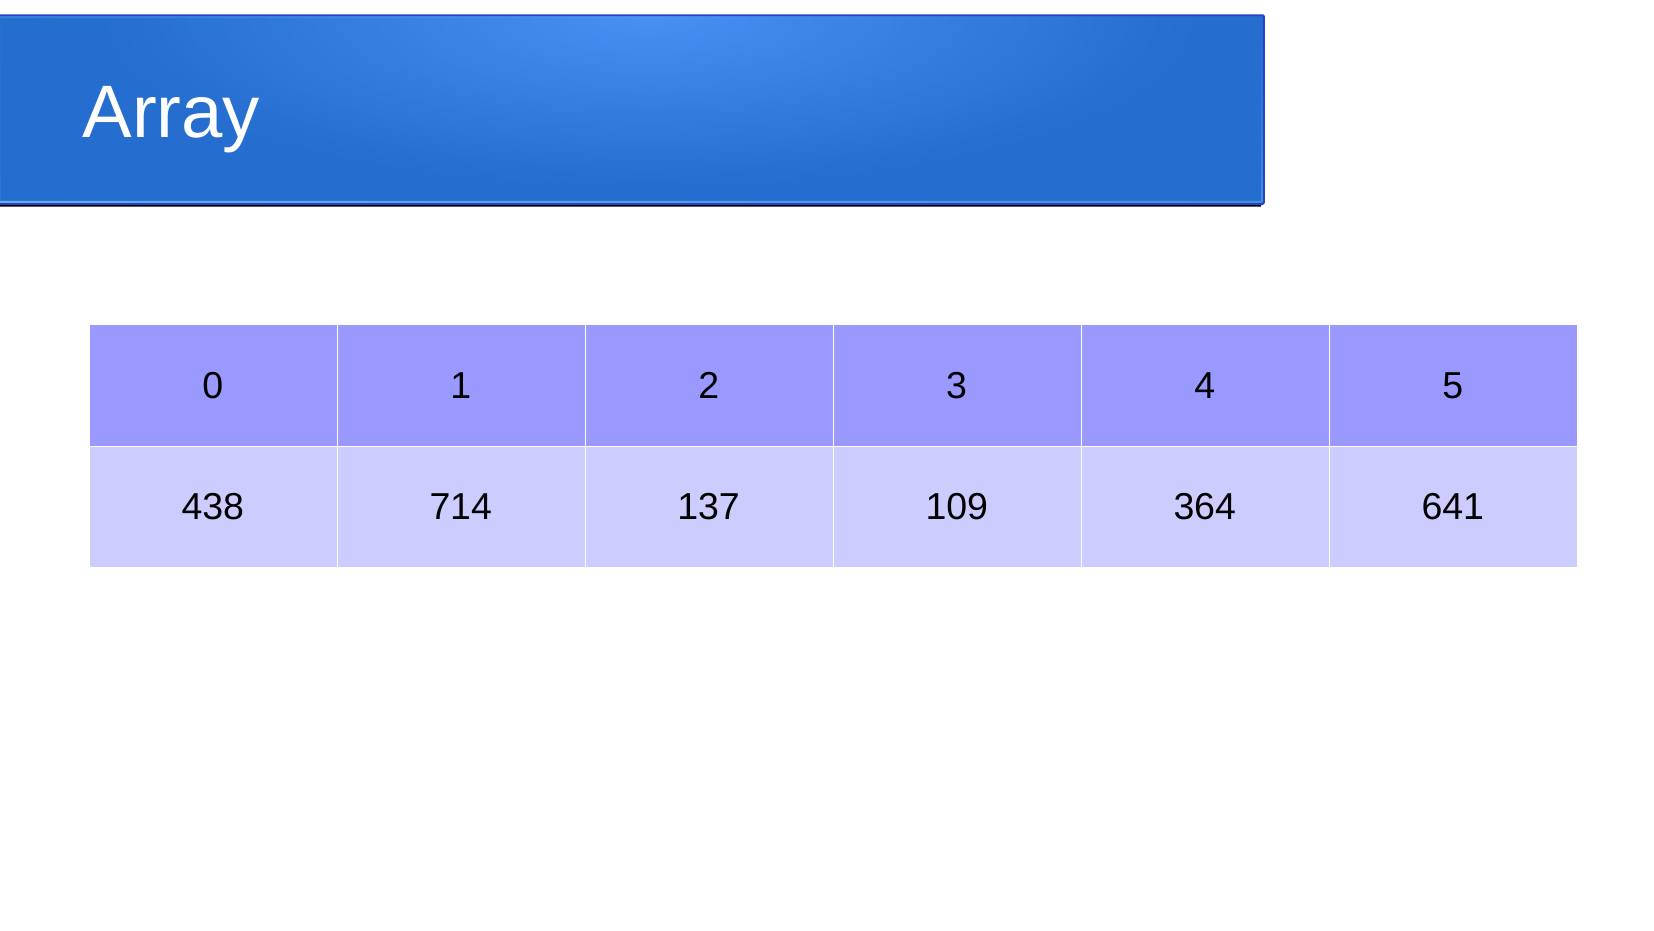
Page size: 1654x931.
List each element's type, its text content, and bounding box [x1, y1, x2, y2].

table_header 5 [1330, 325, 1577, 446]
table_cell 364 [1082, 447, 1329, 567]
table_header 4 [1082, 325, 1329, 446]
table_cell 714 [338, 447, 585, 567]
table_cell 137 [586, 447, 833, 567]
table_header 1 [338, 325, 585, 446]
table_header 2 [586, 325, 833, 446]
title Array [82, 35, 1235, 189]
table_header 0 [90, 325, 337, 446]
table_cell 641 [1330, 447, 1577, 567]
table_cell 109 [834, 447, 1081, 567]
table_header 3 [834, 325, 1081, 446]
table_cell 438 [90, 447, 337, 567]
